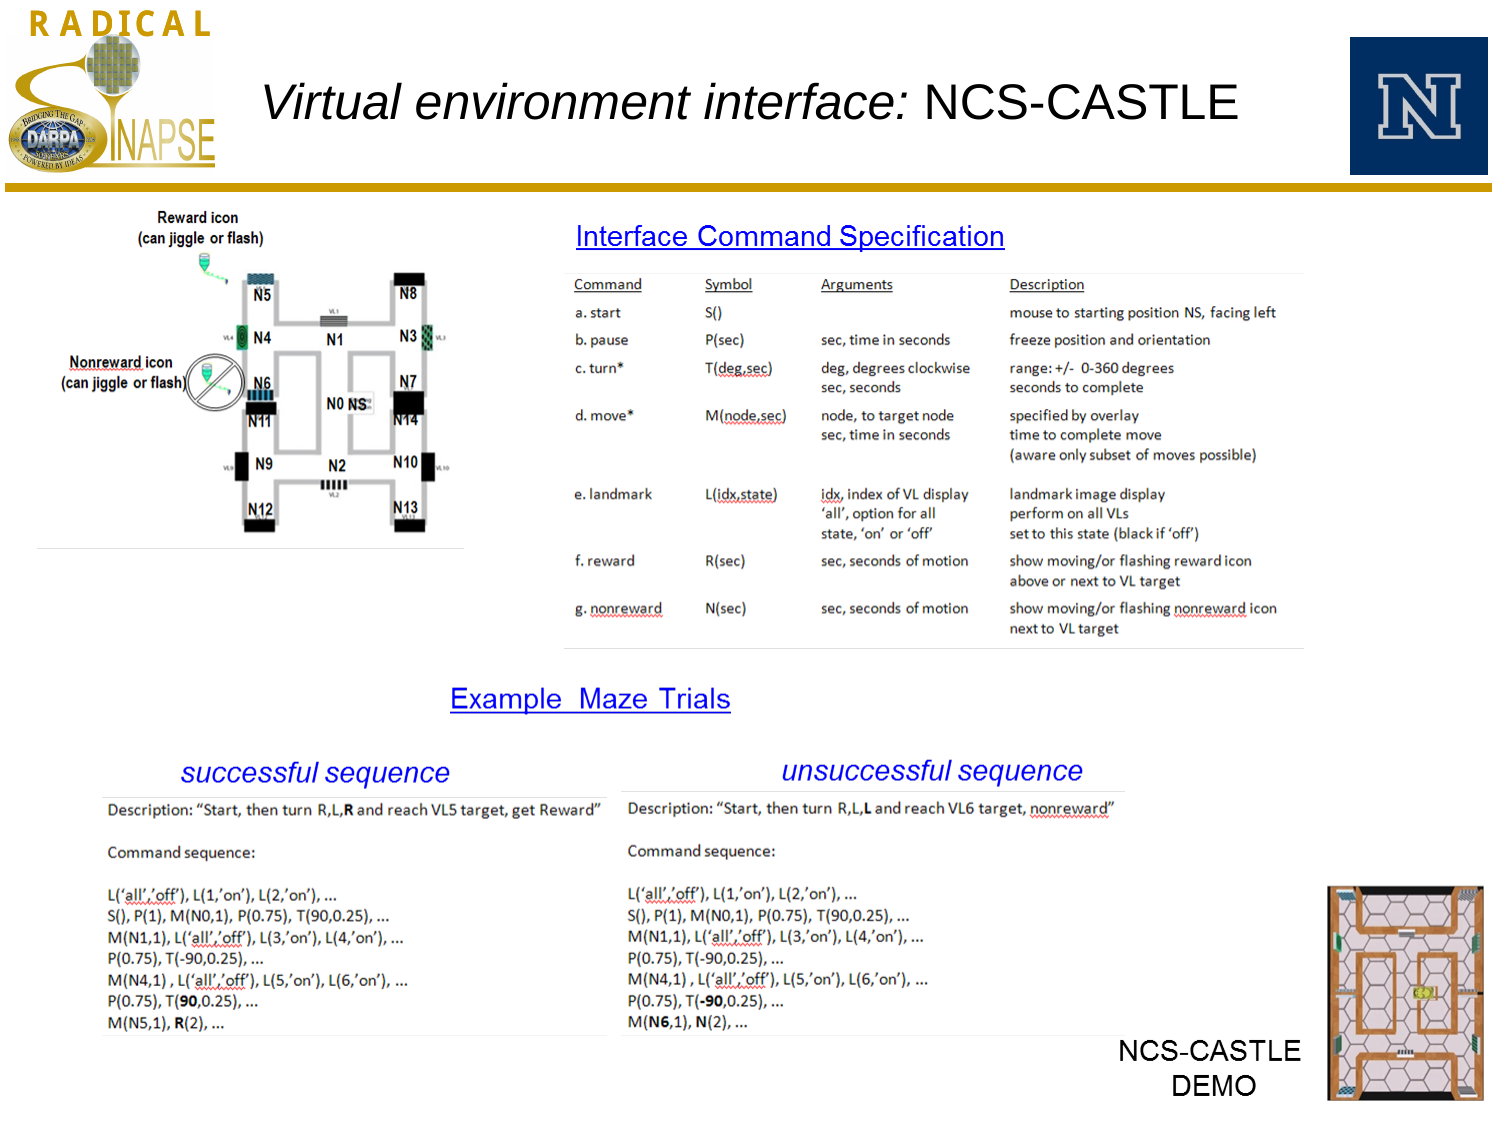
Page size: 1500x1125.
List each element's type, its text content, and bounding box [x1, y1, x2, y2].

picture [1350, 37, 1488, 175]
picture [37, 198, 1484, 1120]
text_box Virtual environment interface: NCS-CASTLE [212, 62, 1288, 150]
